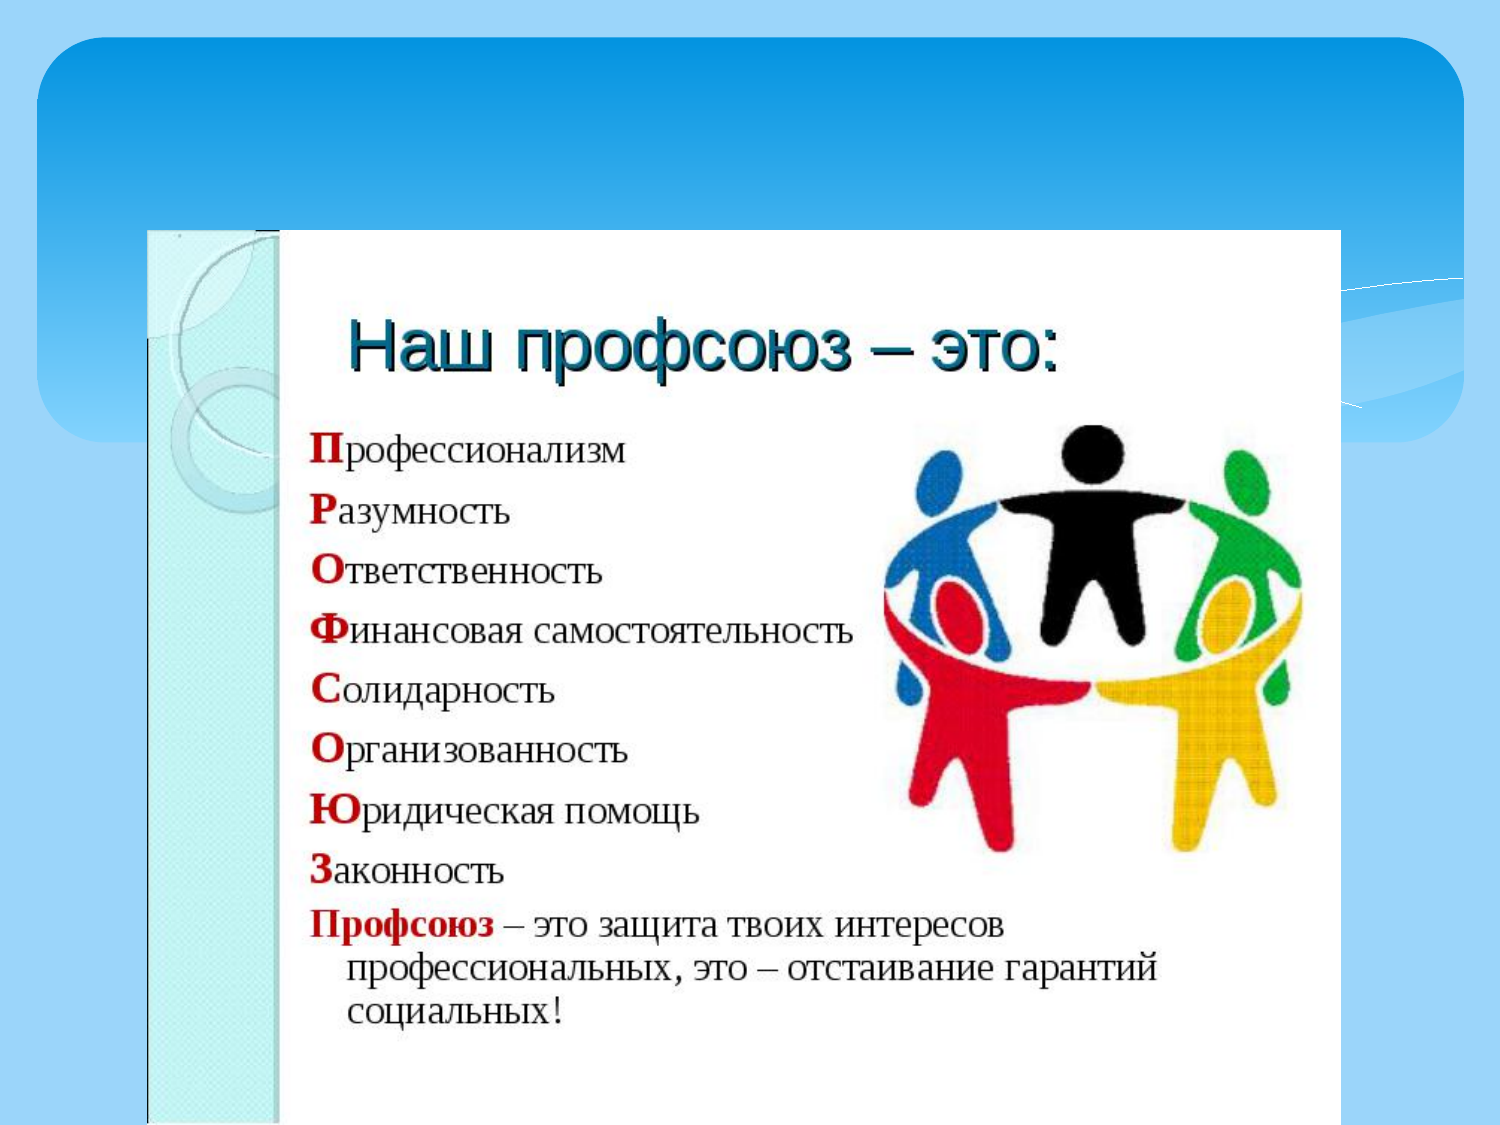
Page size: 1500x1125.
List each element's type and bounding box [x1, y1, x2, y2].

picture [147, 230, 1341, 1125]
title [75, 55, 1426, 261]
